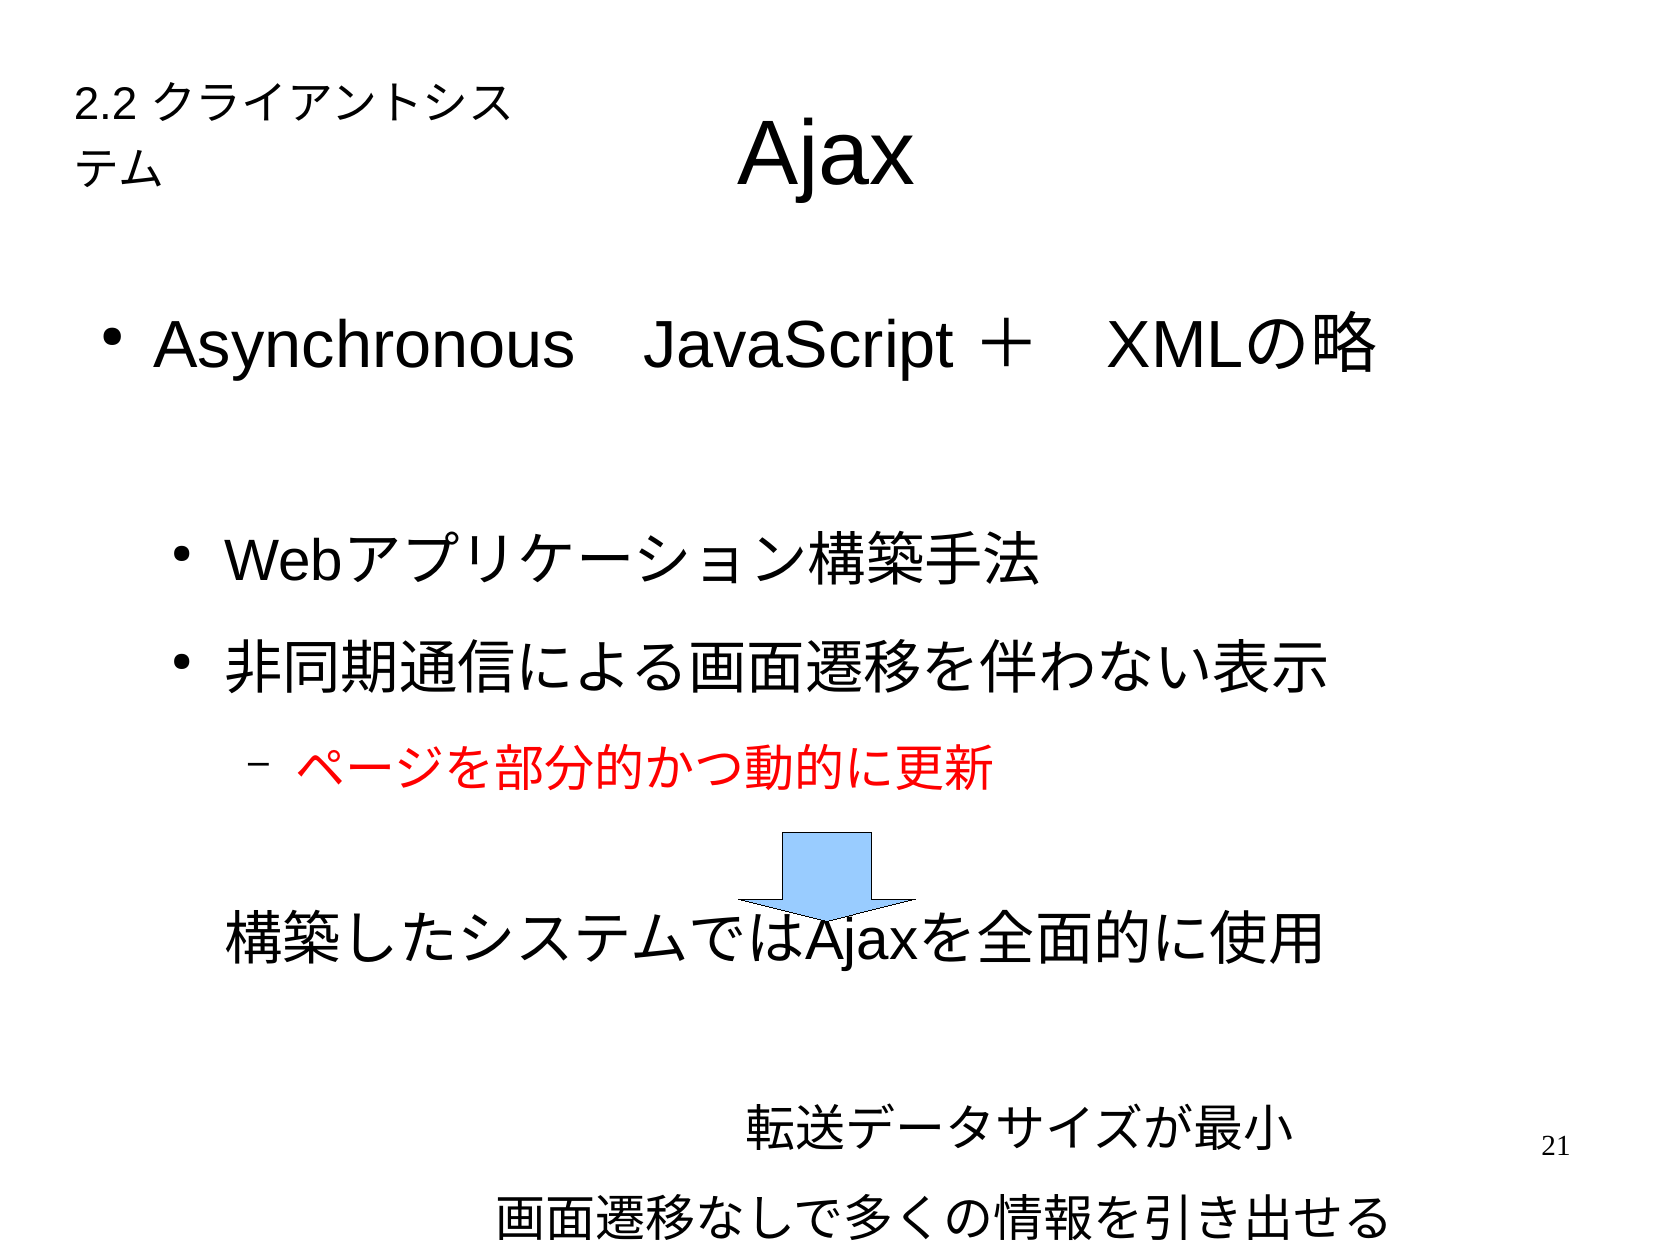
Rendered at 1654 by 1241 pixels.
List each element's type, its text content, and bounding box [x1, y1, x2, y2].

text_box [738, 832, 916, 922]
list Asynchronous JavaScript ＋ XMLの略 Webアプリケーション構築手法 非同期通信による画面遷移を伴わない表示 ページを部分的かつ動的に更新 構築したシステムではAjaxを全面的に使用 転送データサイズが最小 画面遷移なしで多くの情報を引き出せる 双方向性を持たせるため [82, 290, 1571, 1156]
title Ajax [82, 56, 1571, 250]
text_box 2.2 クライアントシステム [59, 59, 562, 125]
